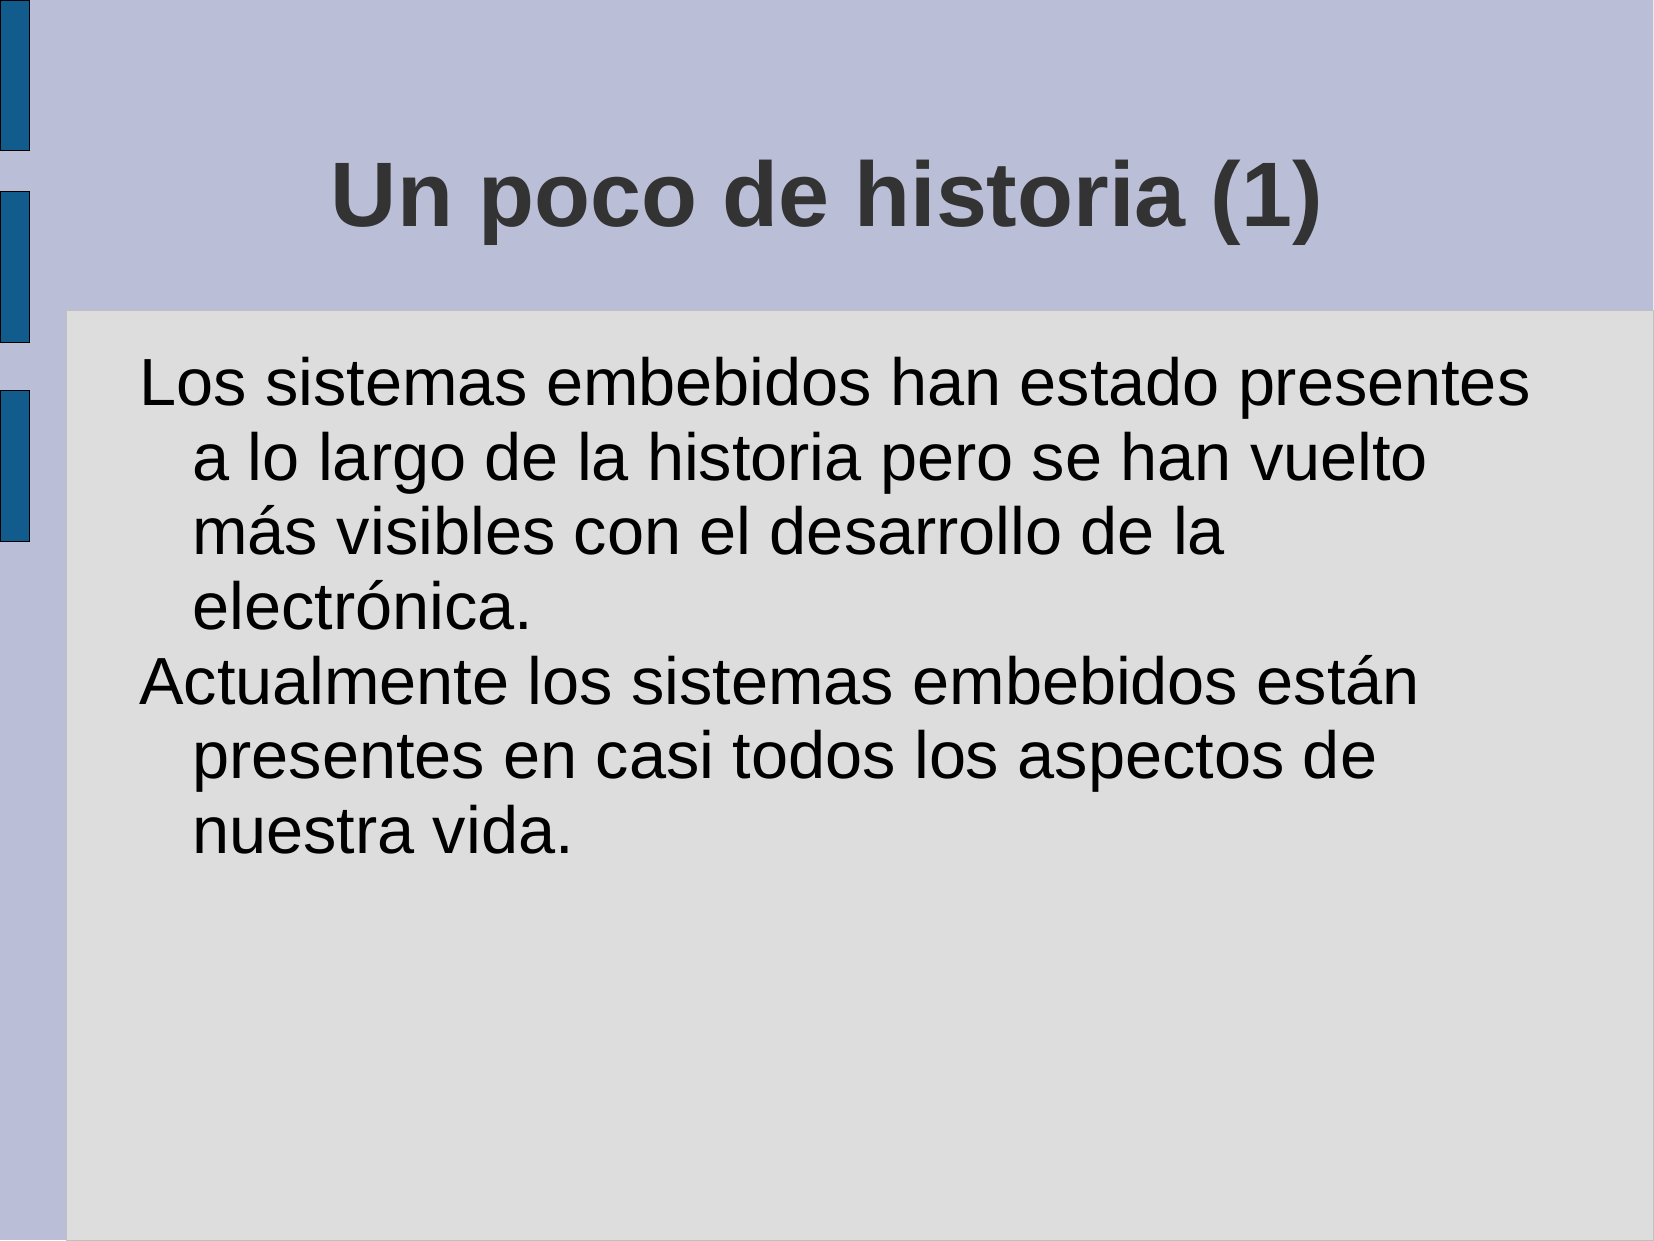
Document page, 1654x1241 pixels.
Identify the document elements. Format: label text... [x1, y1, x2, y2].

title Un poco de historia (1) [121, 91, 1534, 299]
list Los sistemas embebidos han estado presentes a lo largo de la historia pero se han vuelto más visibles con el desarrollo de la electrónica. Actualmente los sistemas embebidos están presentes en casi todos los aspectos de nuestra vida. [121, 344, 1534, 1127]
